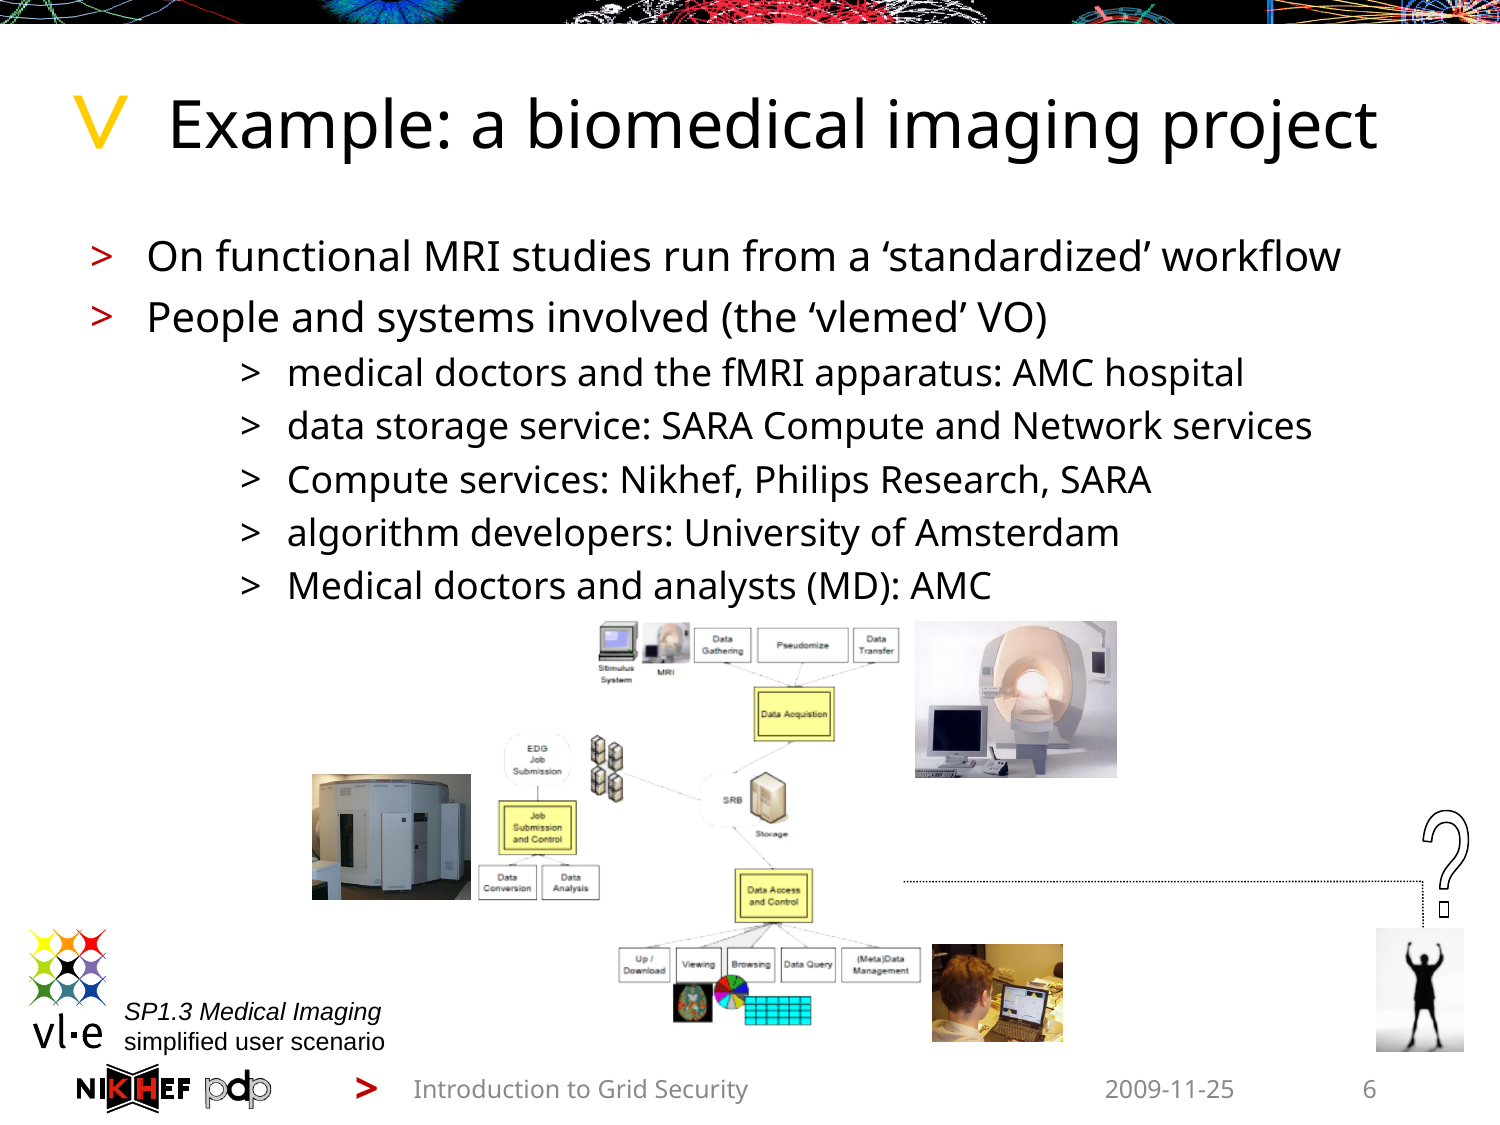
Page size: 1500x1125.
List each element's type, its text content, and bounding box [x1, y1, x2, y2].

text_box [82, 1023, 102, 1049]
text_box Introduction to Grid Security [398, 1066, 938, 1103]
text_box [33, 1023, 55, 1049]
text_box ? [1423, 810, 1469, 889]
text_box ? [1439, 901, 1449, 917]
text_box 6 [1347, 1066, 1426, 1102]
text_box [29, 929, 106, 1006]
list On functional MRI studies run from a ‘standardized’ workflow People and systems involved (the ‘vlemed’ VO) medical doctors and the fMRI apparatus: AMC hospital data storage service: SARA Compute and Network services Compute services: Nikhef, Philips Research, SARA algorithm developers: University of Amsterdam Medical doctors and analysts (MD): AMC [75, 222, 1426, 1005]
text_box [58, 1013, 66, 1049]
text_box SP1.3 Medical Imaging simplified user scenario [109, 987, 400, 1063]
title Example: a biomedical imaging project [152, 56, 1426, 188]
picture [1376, 928, 1464, 1052]
text_box 2009-11-25 [1089, 1066, 1266, 1103]
picture [312, 611, 1117, 1042]
